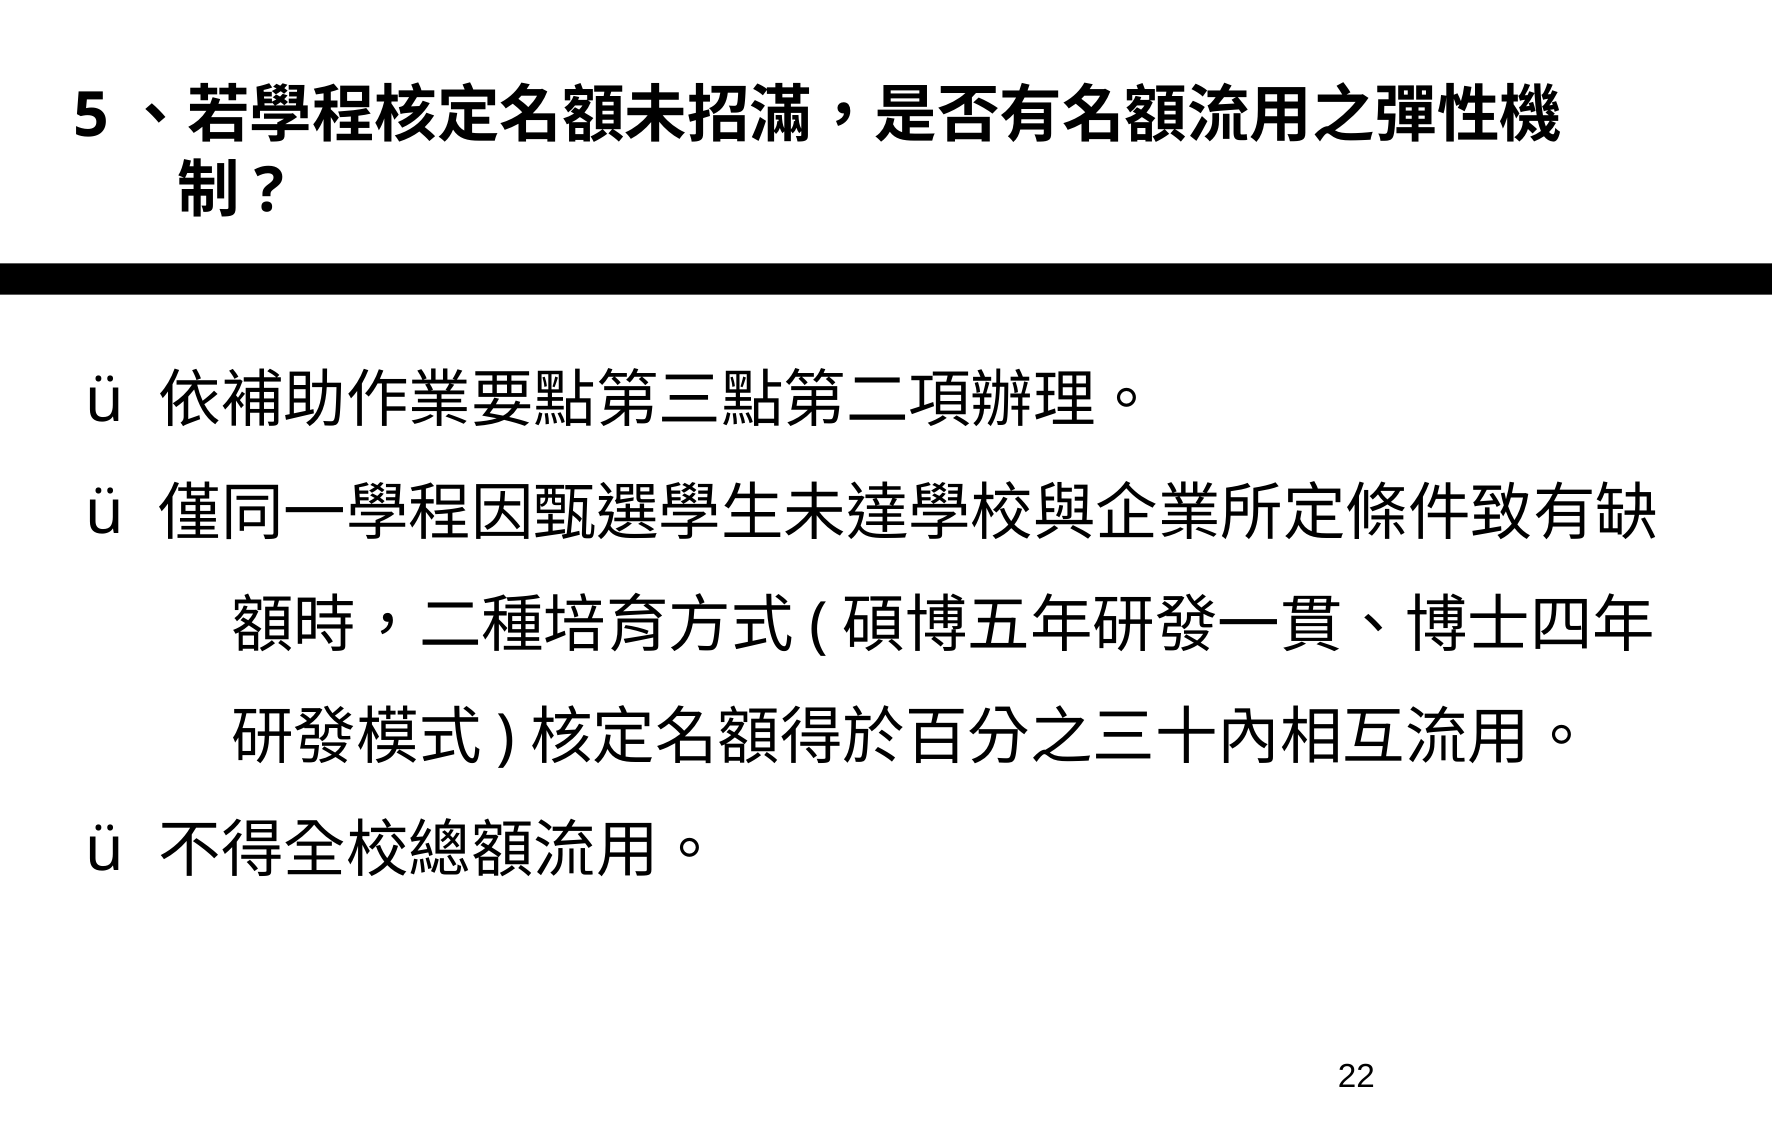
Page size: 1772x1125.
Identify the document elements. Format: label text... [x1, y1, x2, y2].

text_box 5、若學程核定名額未招滿，是否有名額流用之彈性機制? [59, 66, 1678, 158]
text_box 22 [1322, 1046, 1737, 1125]
text_box 依補助作業要點第三點第二項辦理。 僅同一學程因甄選學生未達學校與企業所定條件致有缺額時，二種培育方式(碩博五年研發一貫、博士四年研發模式)核定名額得於百分之三十內相互流用。 不得全校總額流用。 [70, 314, 1690, 884]
